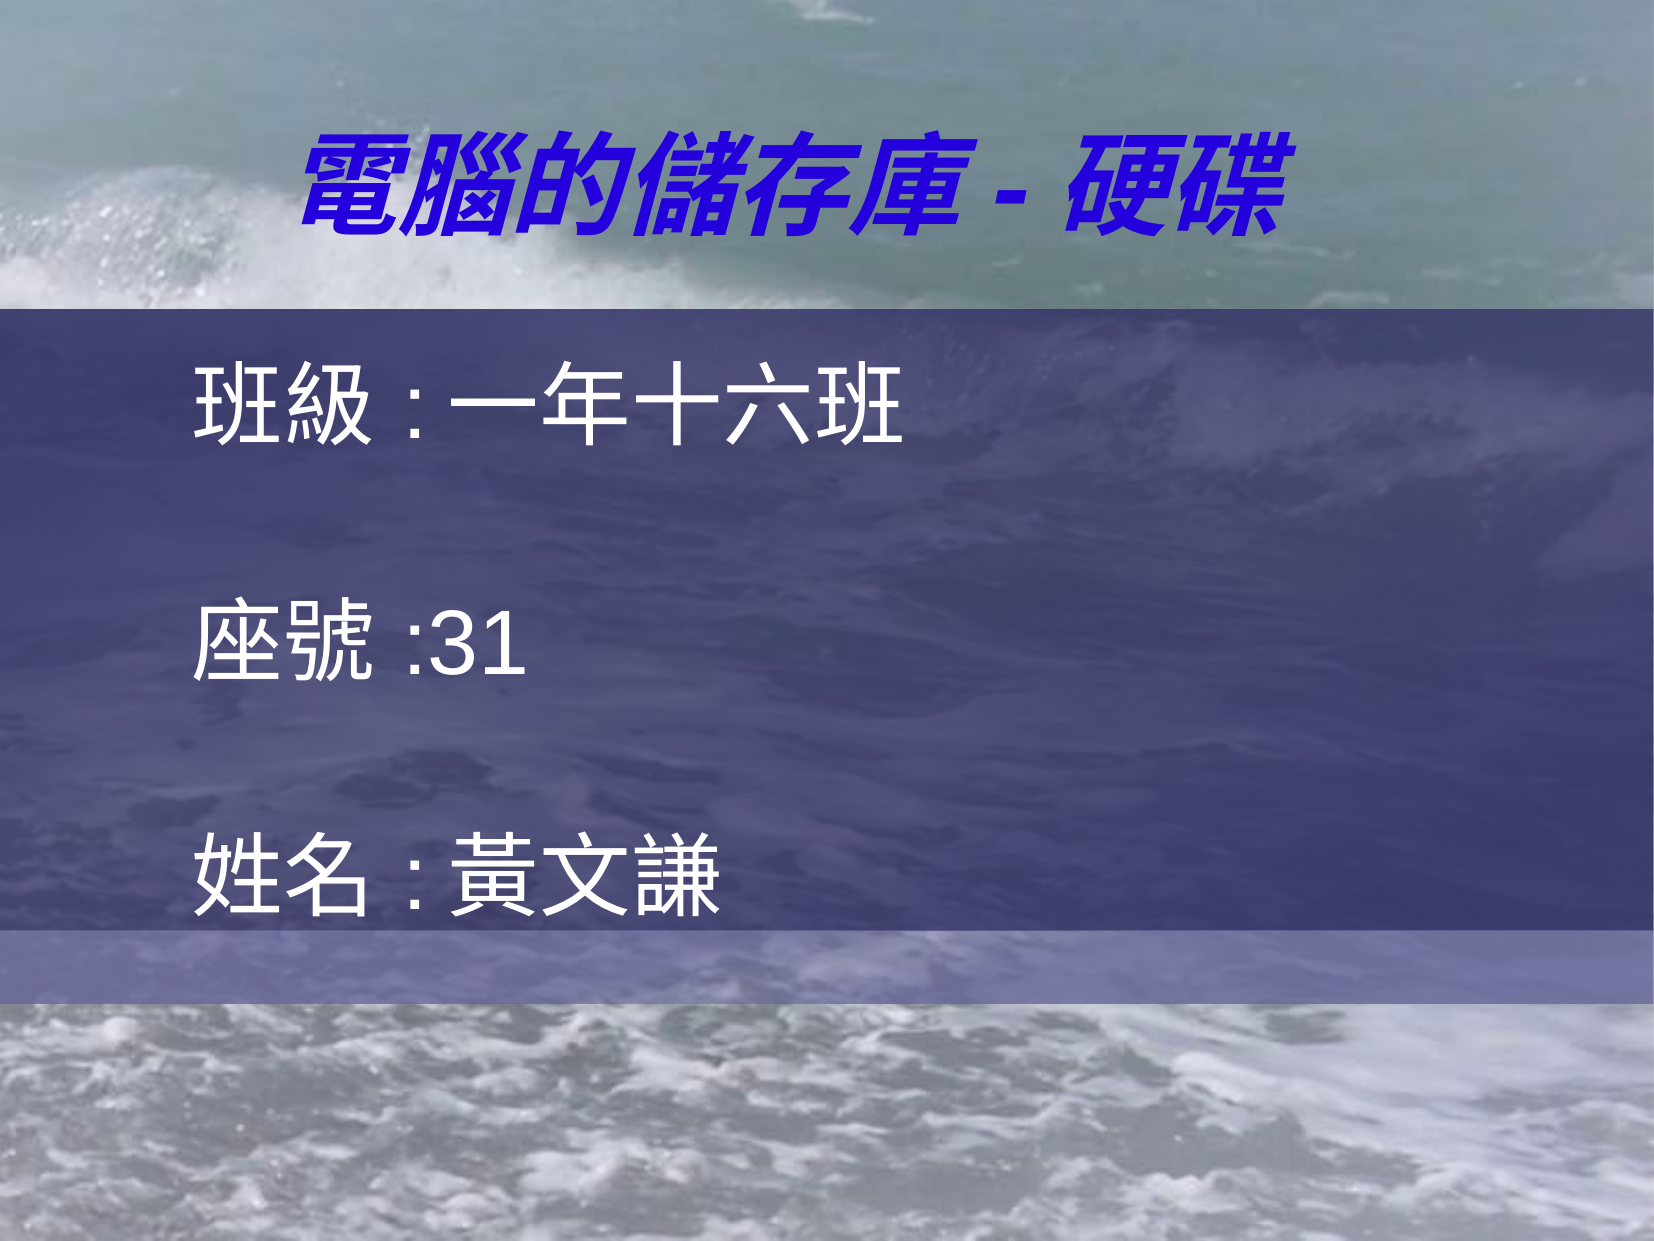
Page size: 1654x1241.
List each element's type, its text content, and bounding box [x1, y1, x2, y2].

text_box 班級:一年十六班 座號:31 姓名:黃文謙 [177, 324, 1300, 892]
text_box 電腦的儲存庫-硬碟 [206, 88, 1359, 391]
